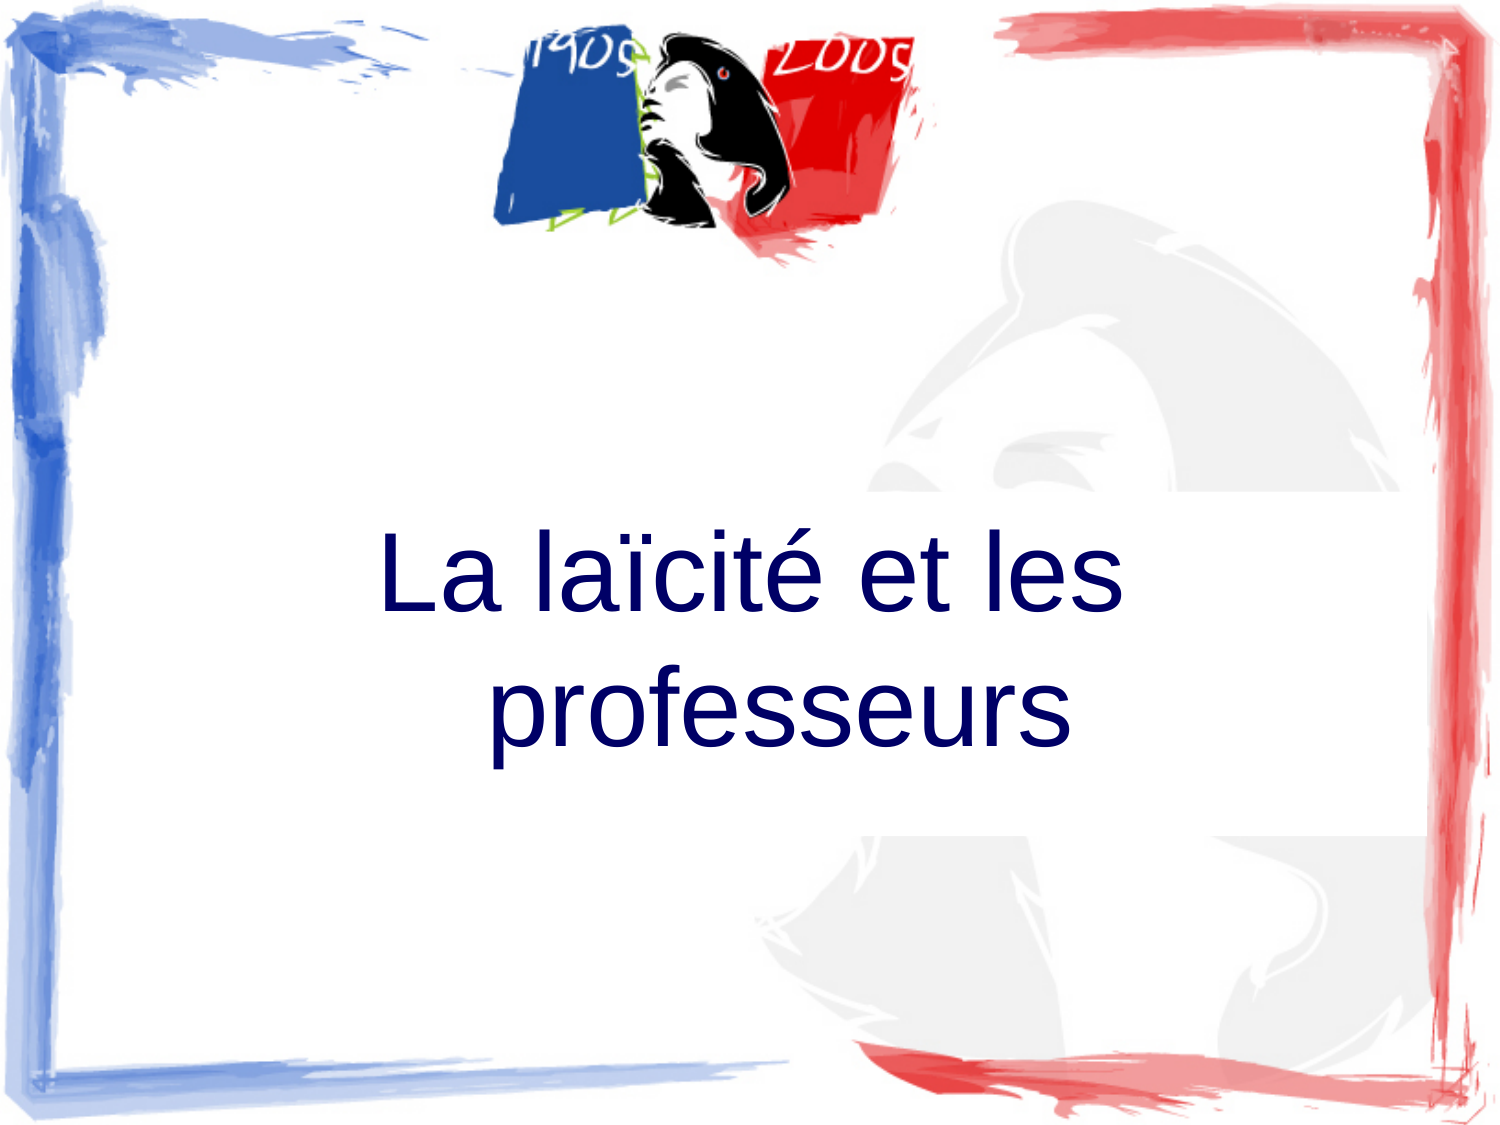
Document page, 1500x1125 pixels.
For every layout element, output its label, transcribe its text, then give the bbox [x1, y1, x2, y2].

picture [0, 0, 1500, 1125]
list La laïcité et les professeurs [76, 491, 1427, 837]
